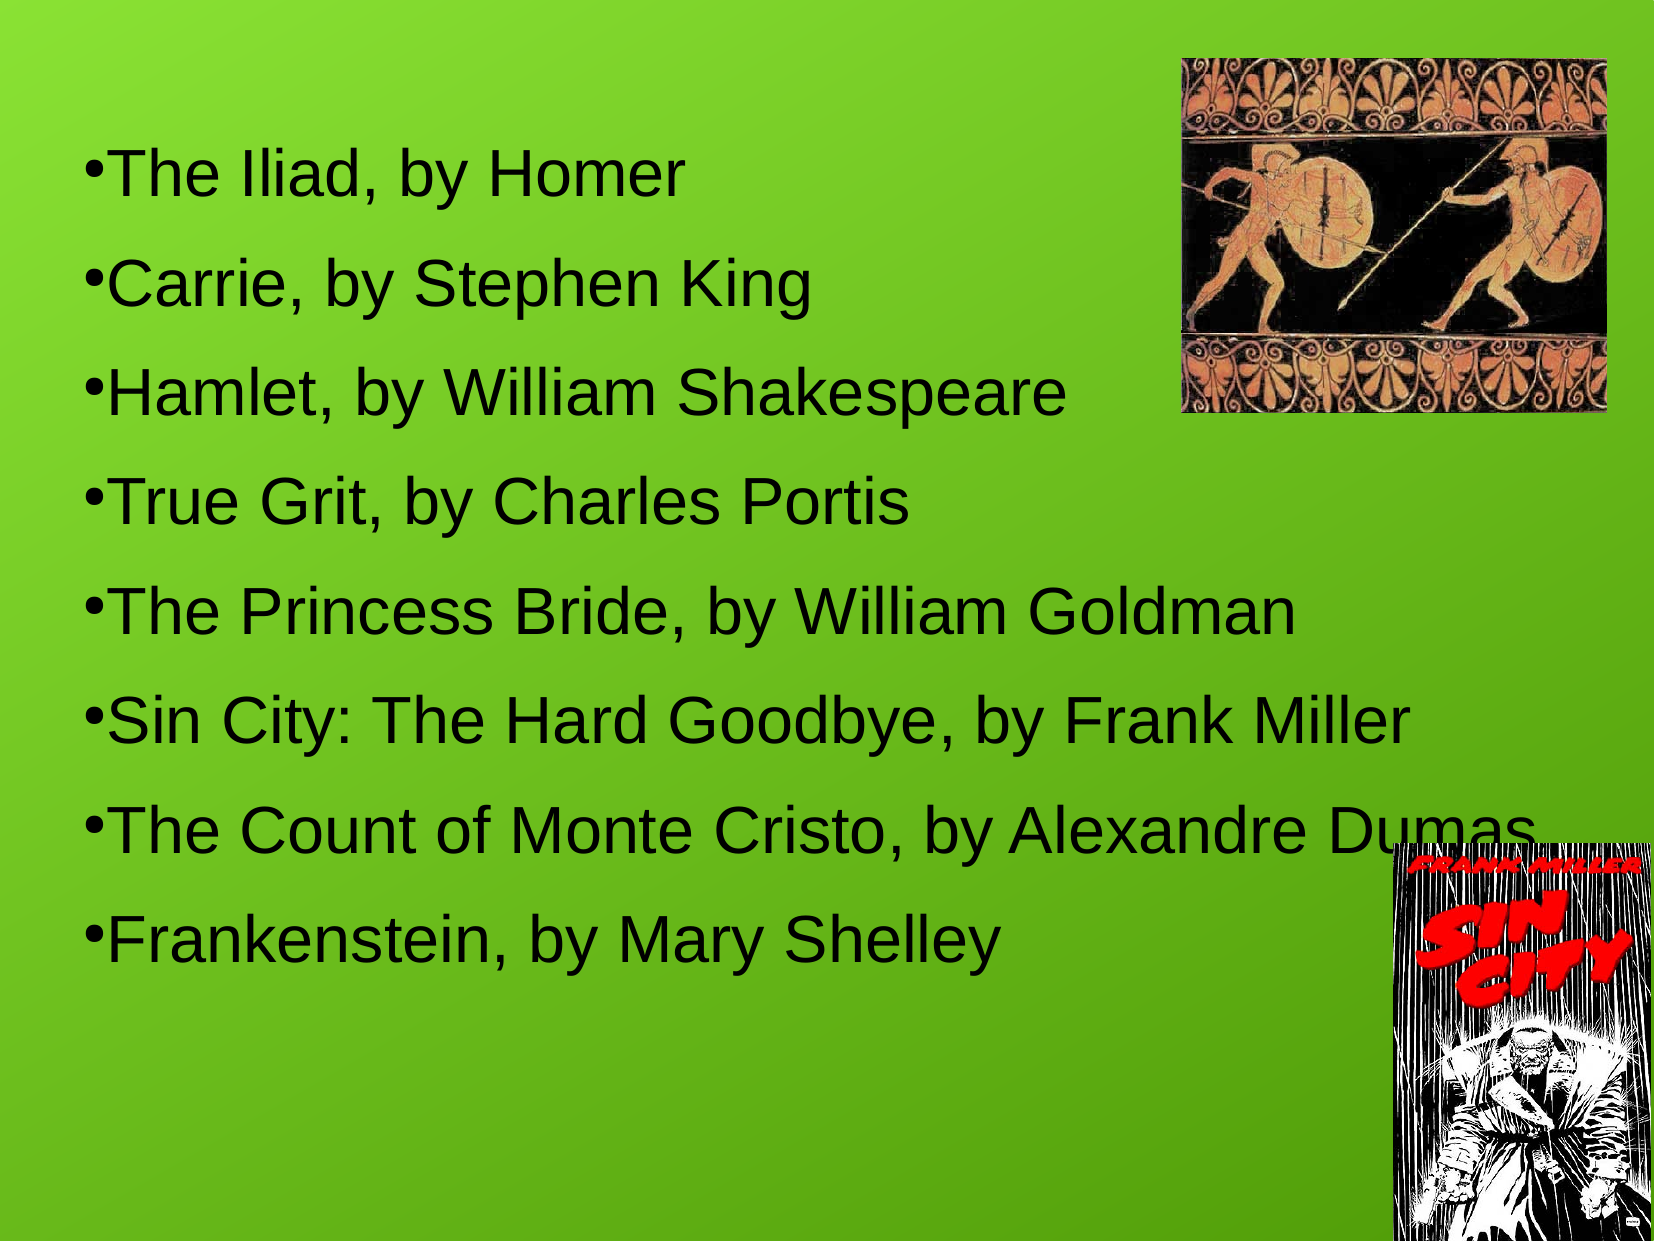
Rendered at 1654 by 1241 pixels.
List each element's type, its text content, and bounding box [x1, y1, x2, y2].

picture [1393, 843, 1651, 1241]
picture [1181, 58, 1607, 413]
list The Iliad, by Homer Carrie, by Stephen King Hamlet, by William Shakespeare True Grit, by Charles Portis The Princess Bride, by William Goldman Sin City: The Hard Goodbye, by Frank Miller The Count of Monte Cristo, by Alexandre Dumas Frankenstein, by Mary Shelley [82, 129, 1571, 1010]
